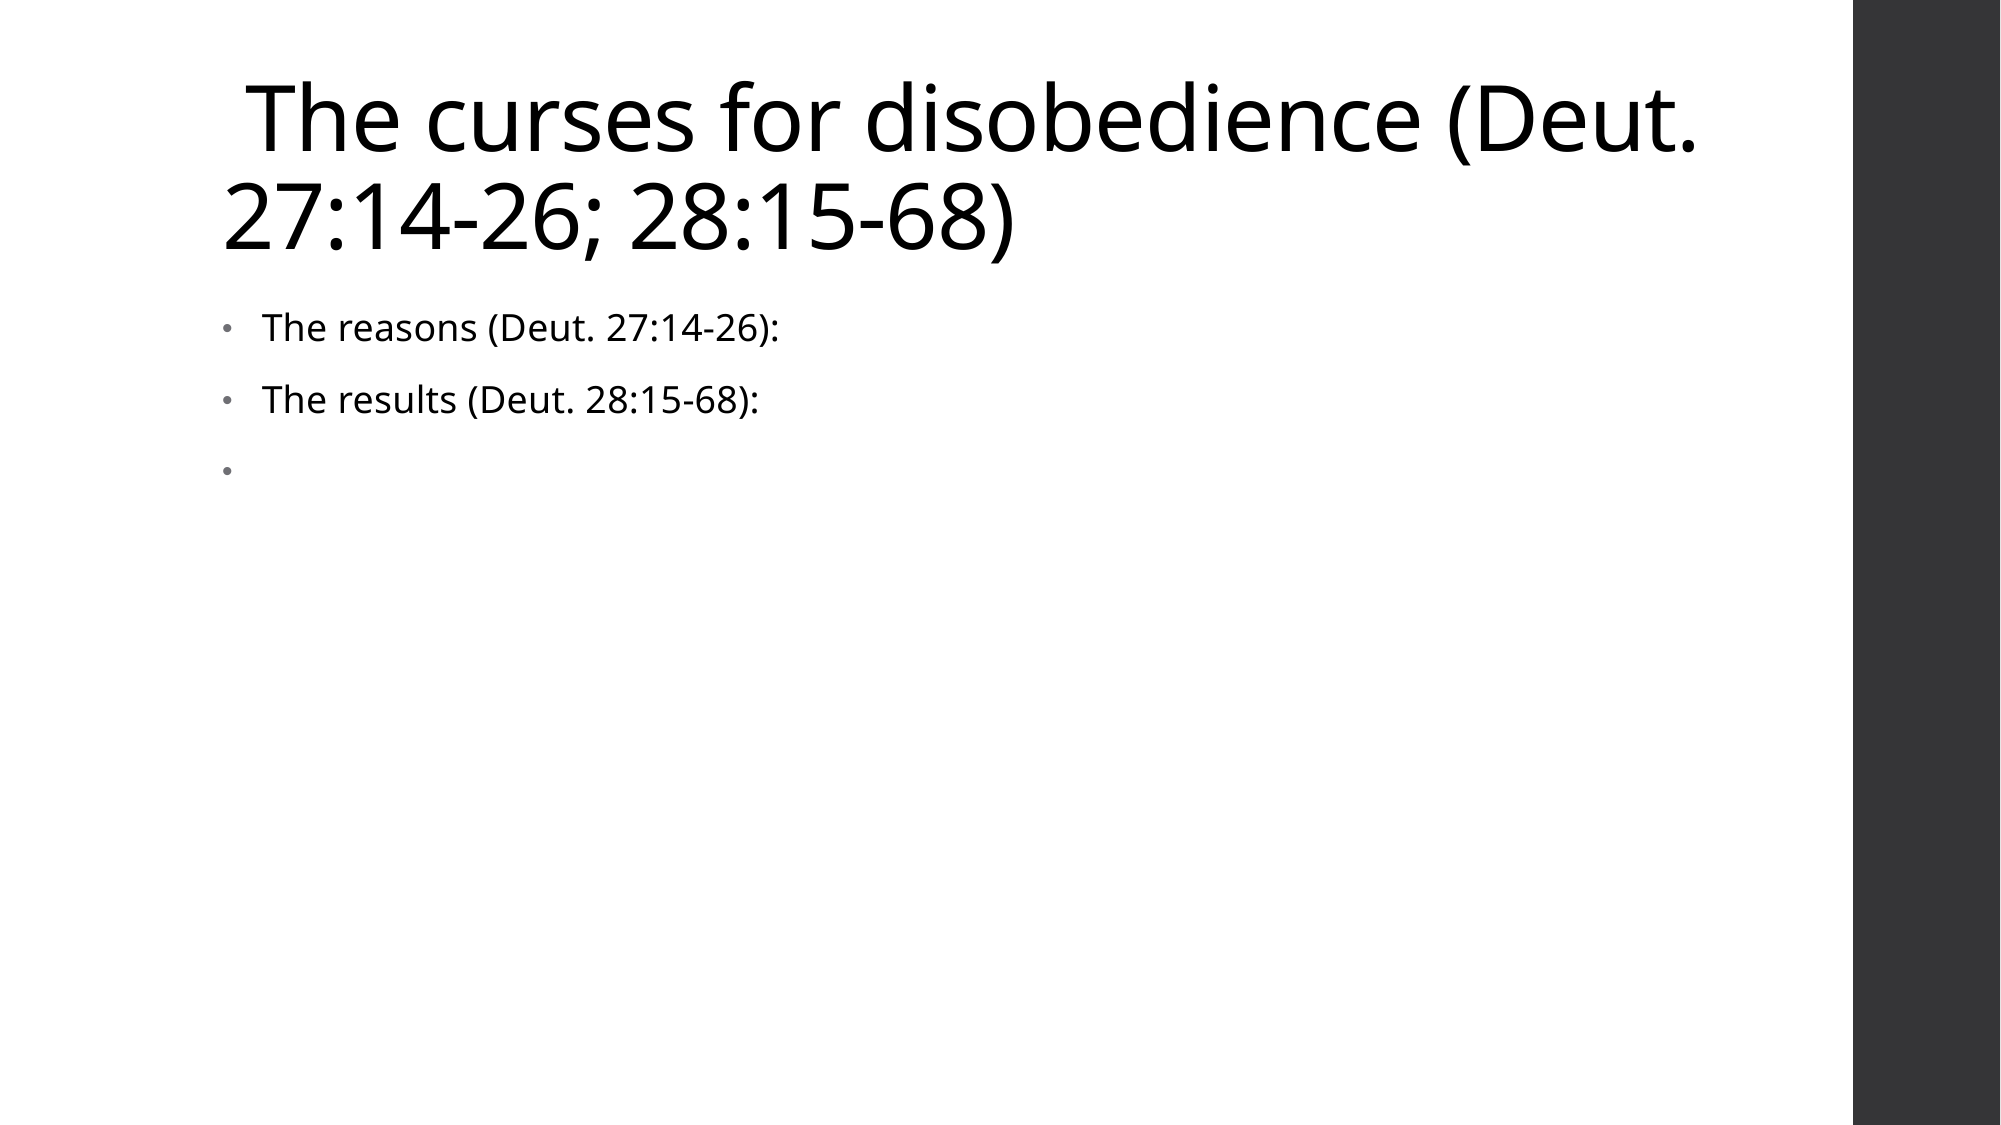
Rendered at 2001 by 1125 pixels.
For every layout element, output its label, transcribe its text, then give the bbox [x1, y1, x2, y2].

list The reasons (Deut. 27:14-26): The results (Deut. 28:15-68): [206, 299, 1617, 1014]
title The curses for disobedience (Deut. 27:14-26; 28:15-68) [206, 60, 1797, 278]
